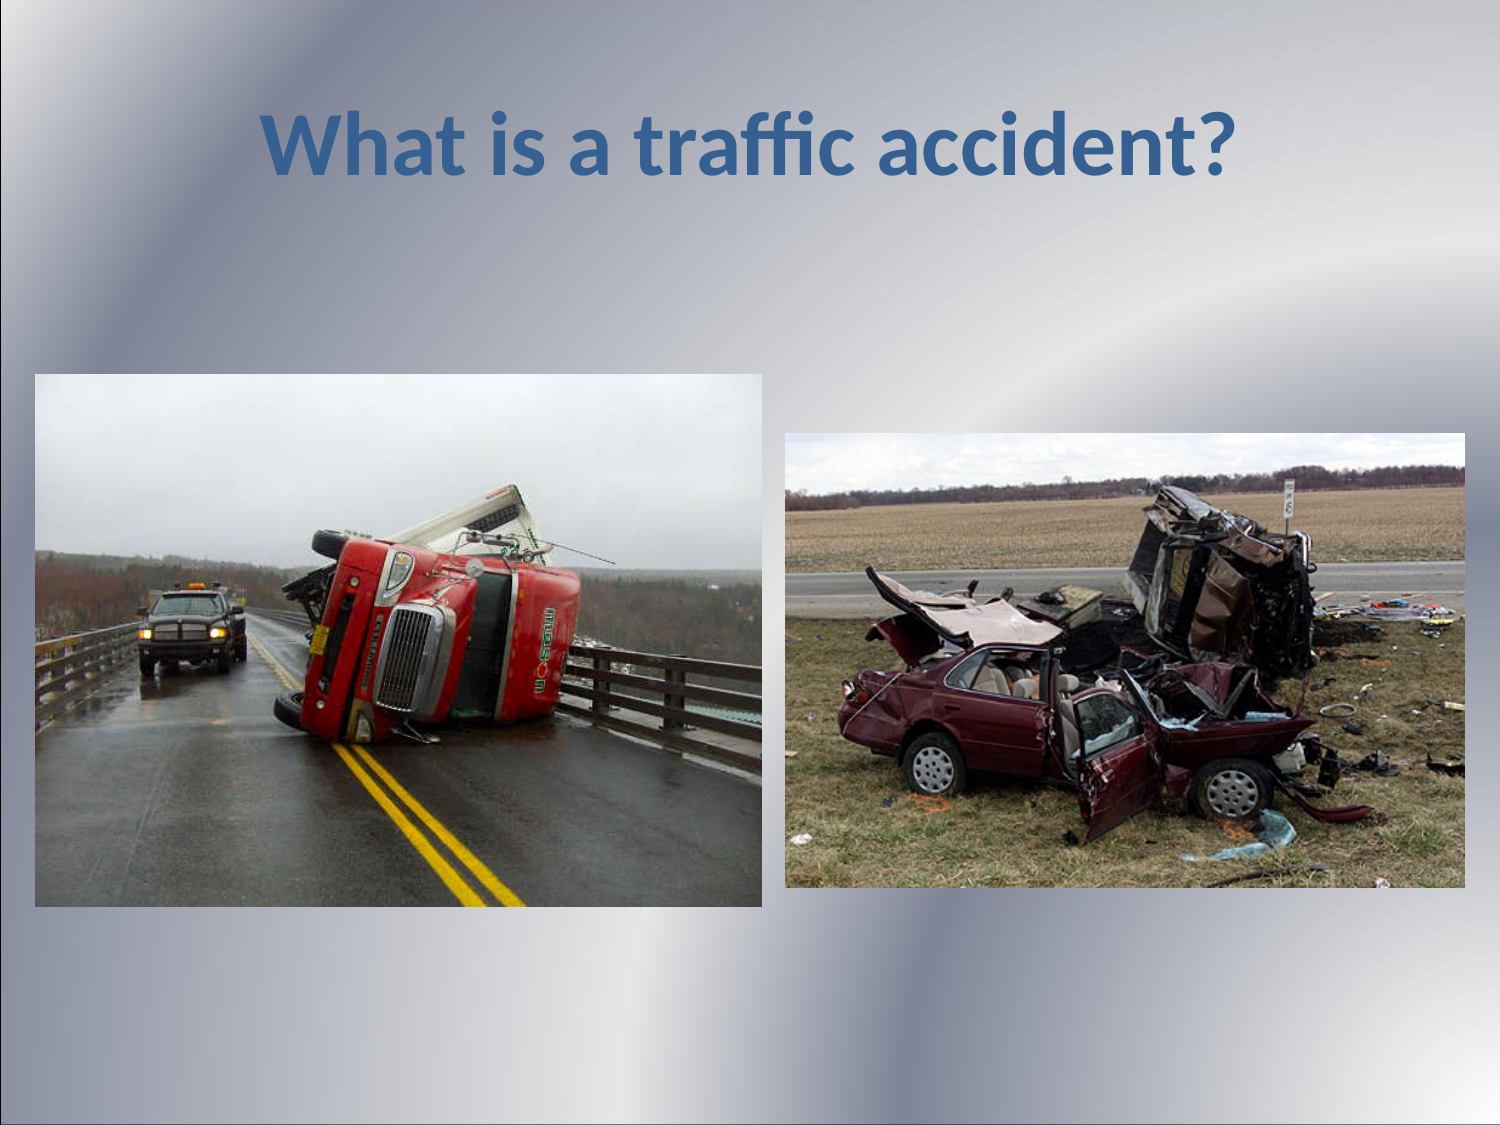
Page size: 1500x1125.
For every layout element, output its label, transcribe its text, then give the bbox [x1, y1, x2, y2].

picture [0, 0, 1500, 1125]
title What is a traffic accident? [75, 45, 1425, 233]
